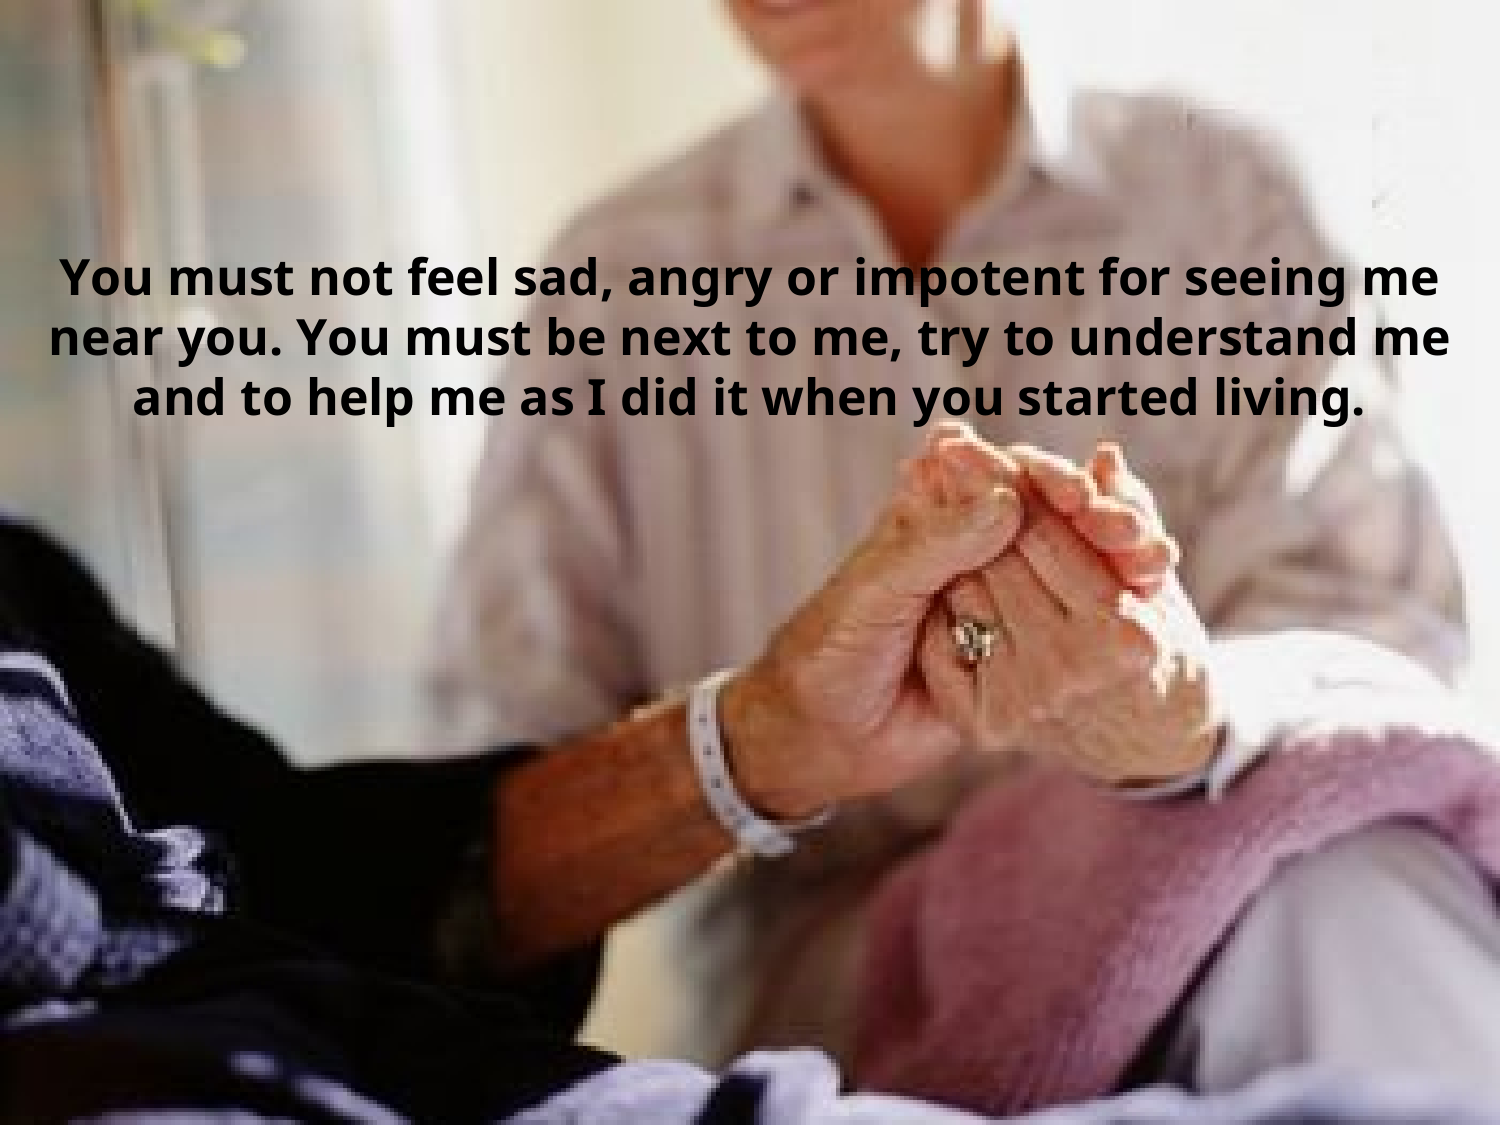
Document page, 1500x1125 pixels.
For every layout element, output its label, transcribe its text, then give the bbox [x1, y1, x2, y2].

picture [0, 433, 1500, 1125]
picture [0, 0, 1500, 237]
text_box You must not feel sad, angry or impotent for seeing me near you. You must be next to me, try to understand me and to help me as I did it when you started living. [0, 237, 1500, 433]
